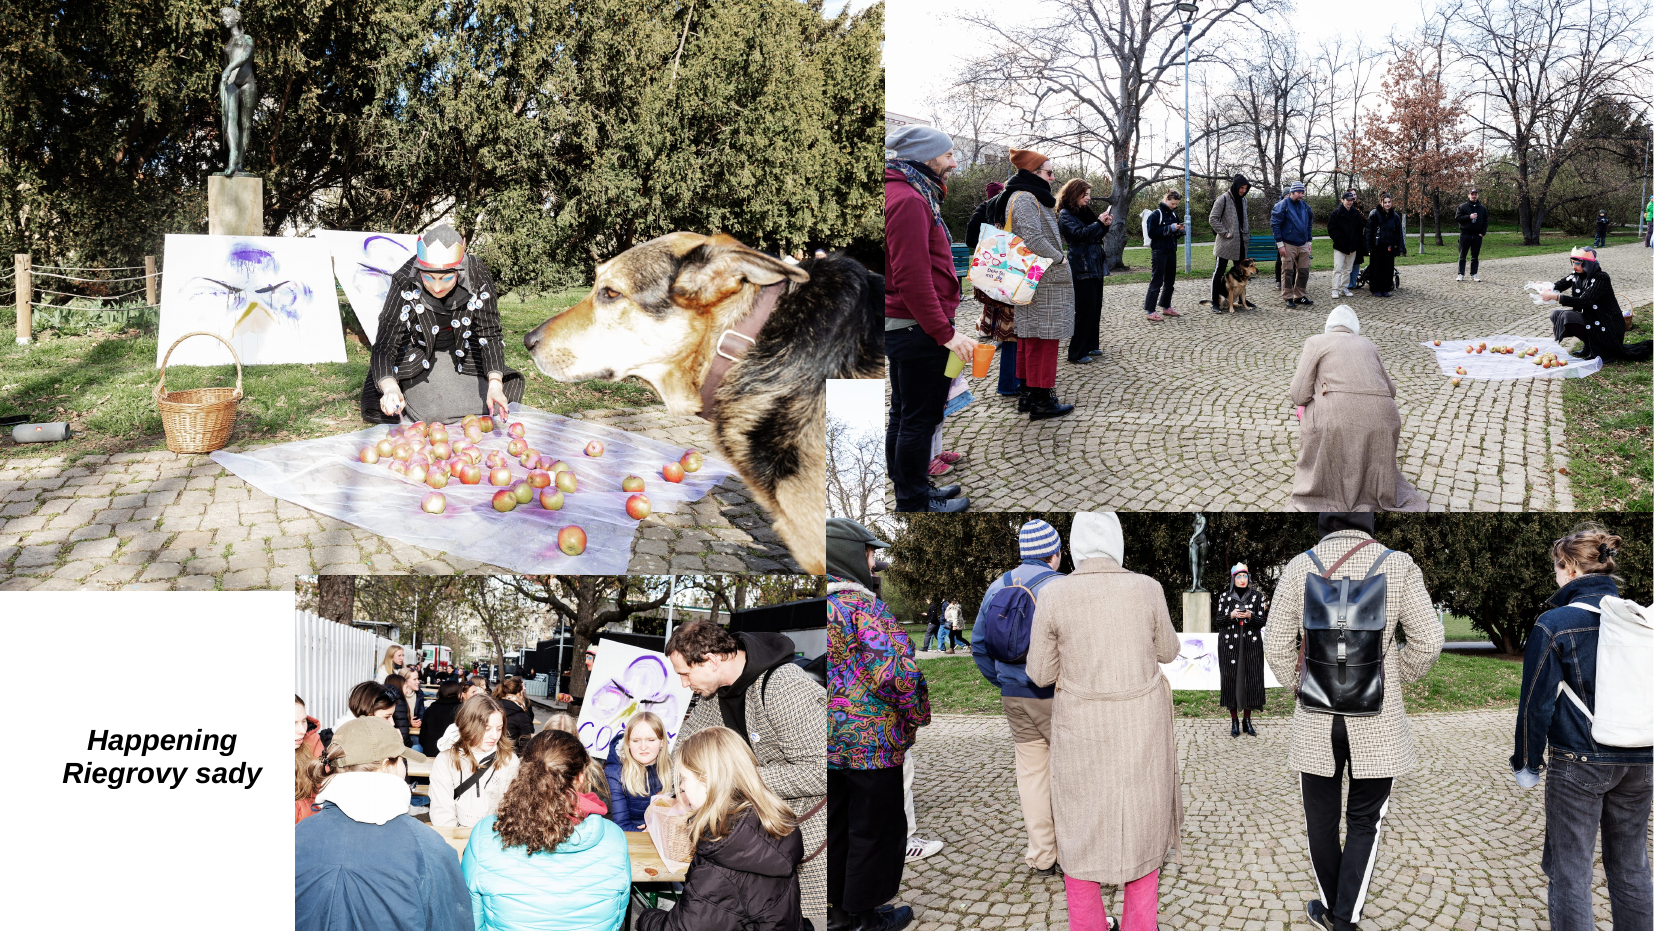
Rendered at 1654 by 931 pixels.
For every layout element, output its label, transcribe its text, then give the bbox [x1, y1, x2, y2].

title Happening Riegrovy sady [59, 679, 266, 835]
picture [0, 0, 1654, 931]
